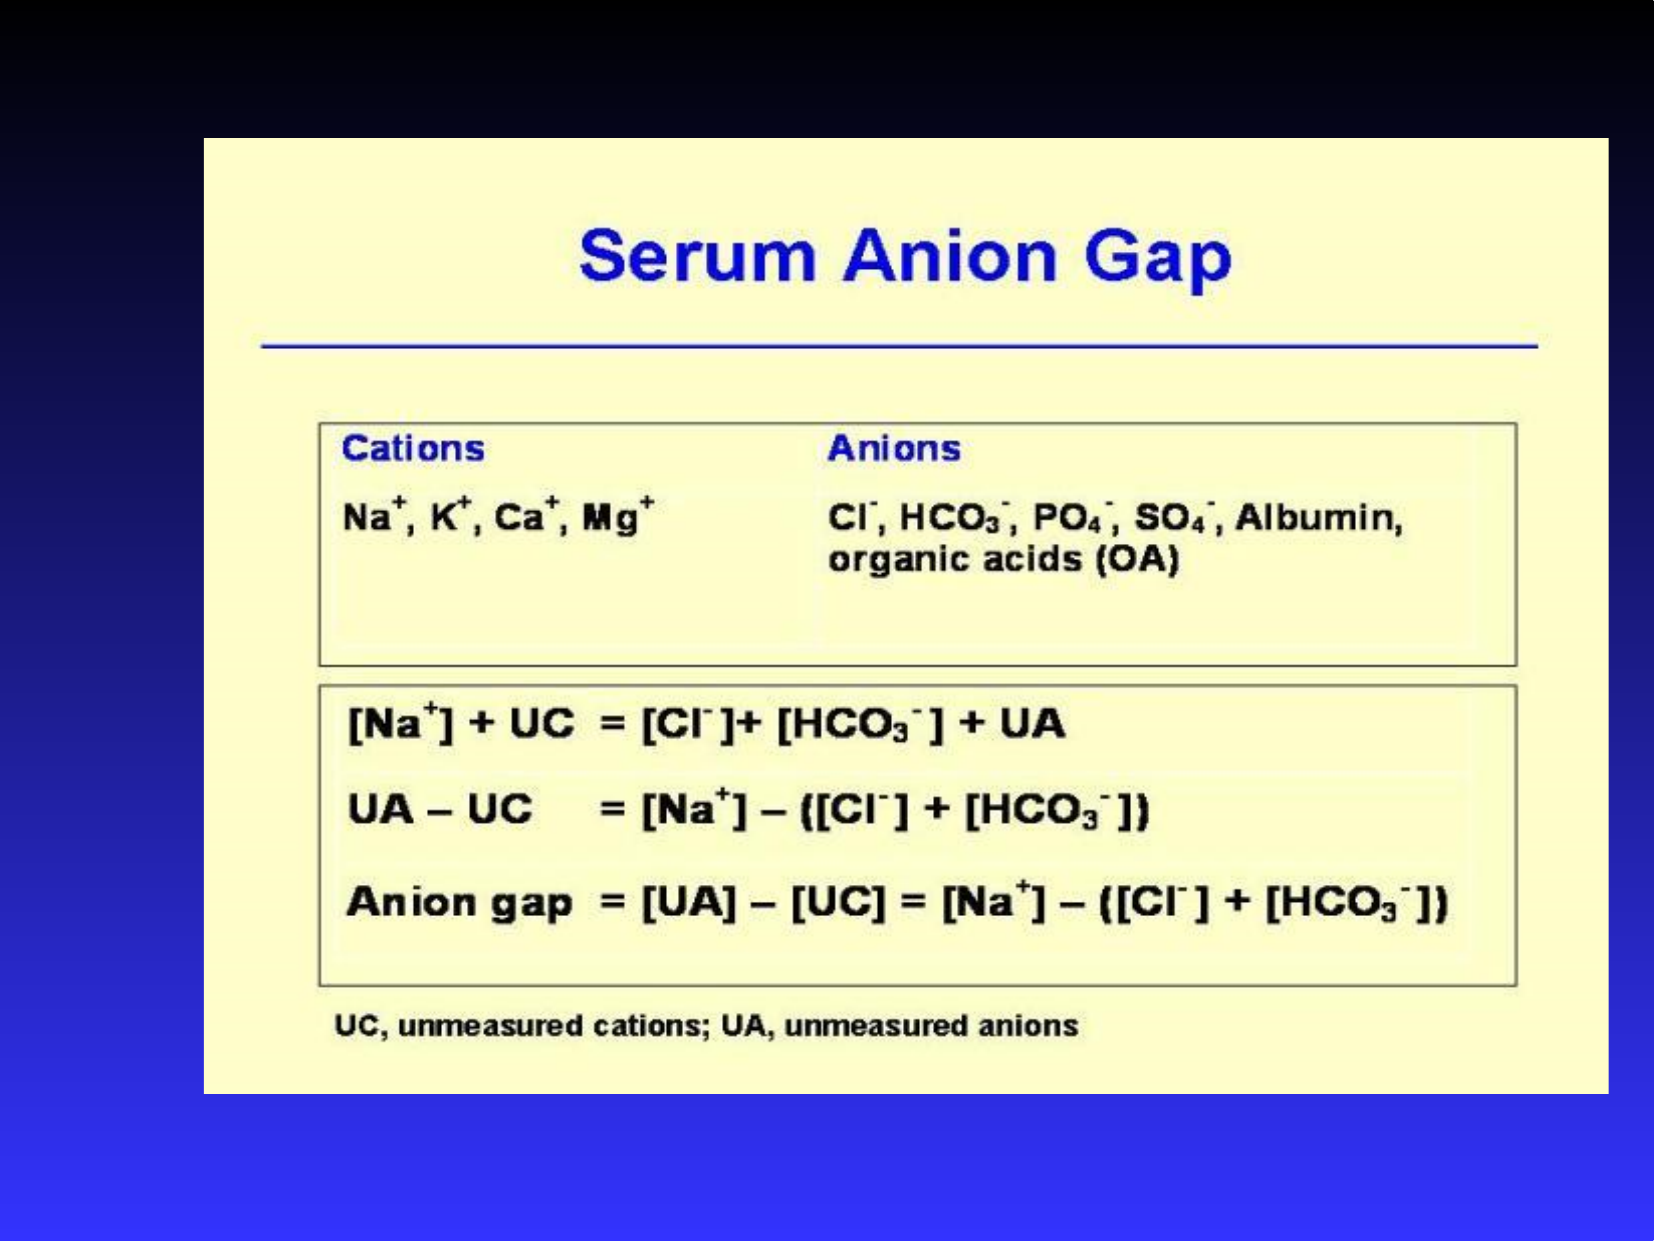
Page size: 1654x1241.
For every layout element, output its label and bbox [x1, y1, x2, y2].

picture [203, 138, 1609, 1094]
